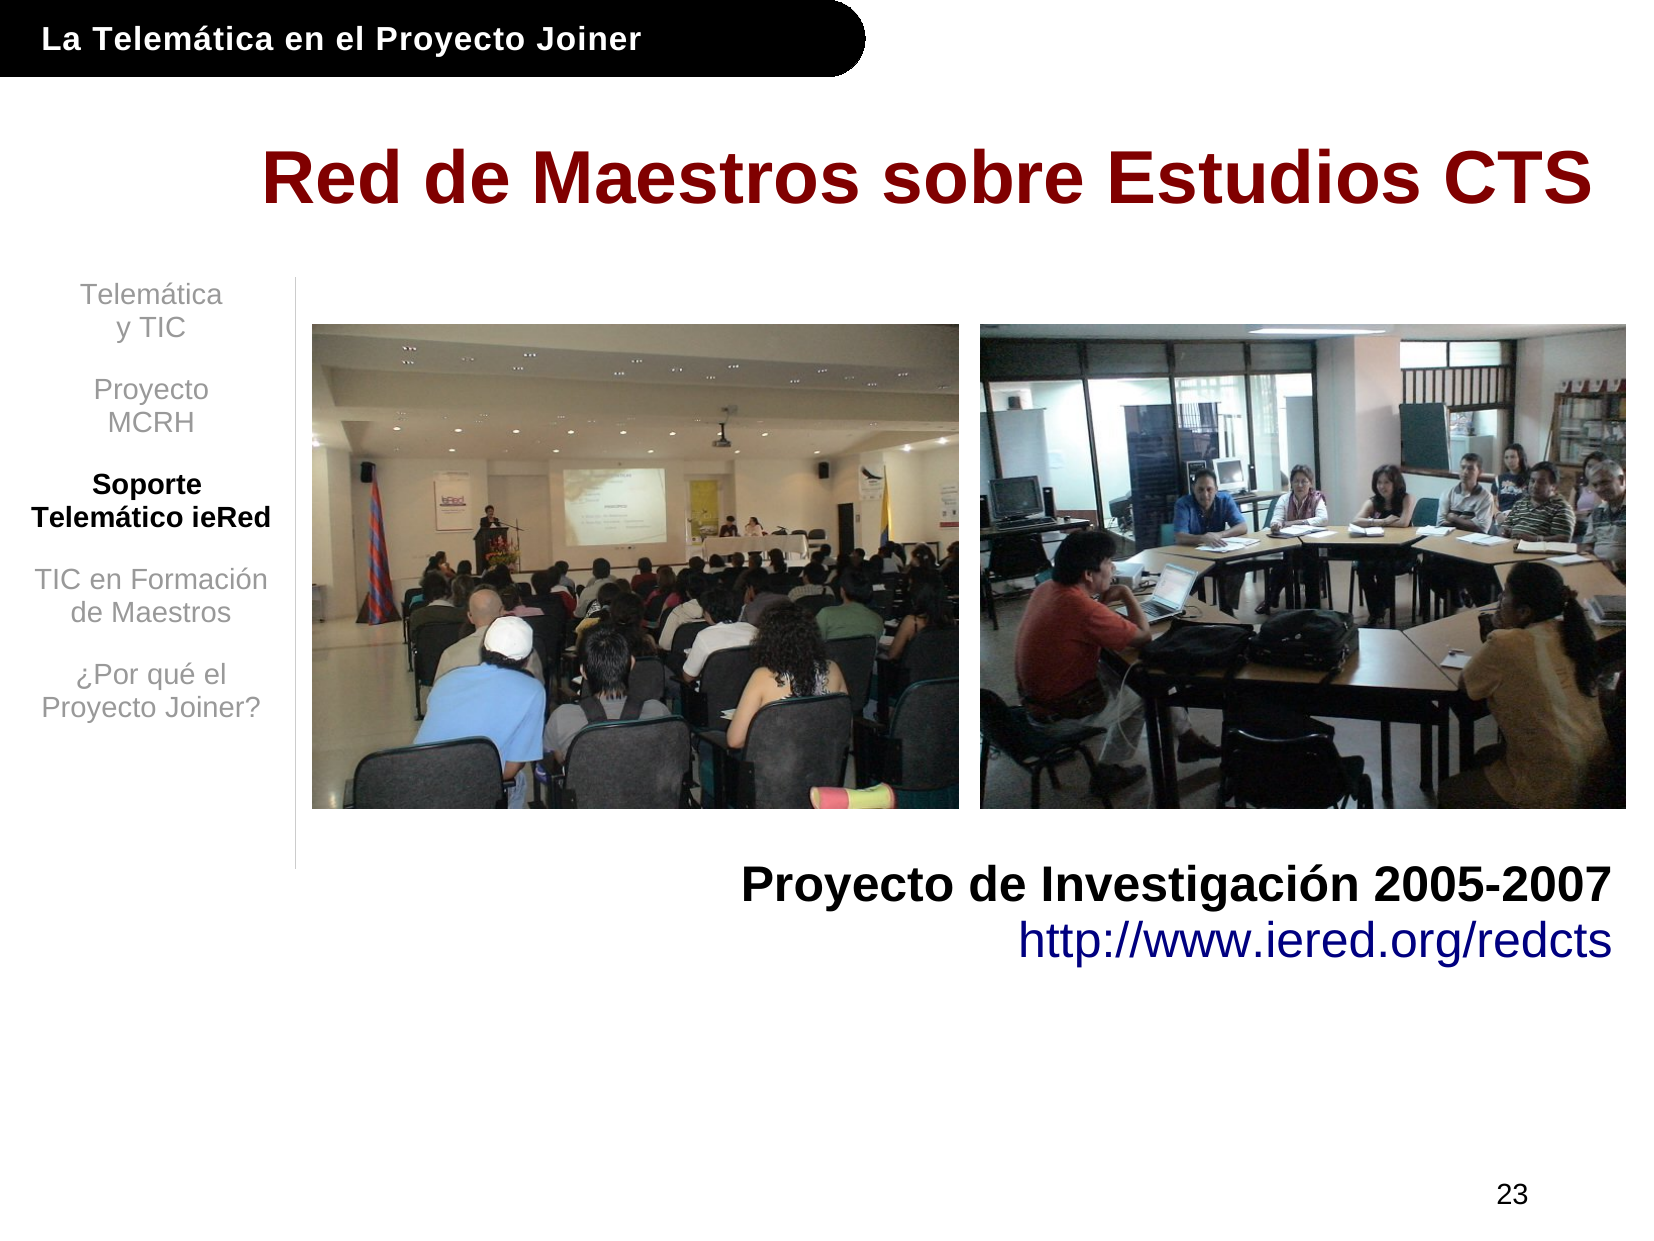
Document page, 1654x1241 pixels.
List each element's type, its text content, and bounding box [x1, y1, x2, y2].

list Telemática y TIC Proyecto MCRH Soporte Telemático ieRed TIC en Formación de Maestros ¿Por qué el Proyecto Joiner? [18, 277, 285, 862]
text_box Proyecto de Investigación 2005-2007 http://www.iered.org/redcts [740, 856, 1614, 968]
title Red de Maestros sobre Estudios CTS [118, 118, 1595, 237]
picture [980, 324, 1626, 810]
picture [312, 324, 959, 810]
